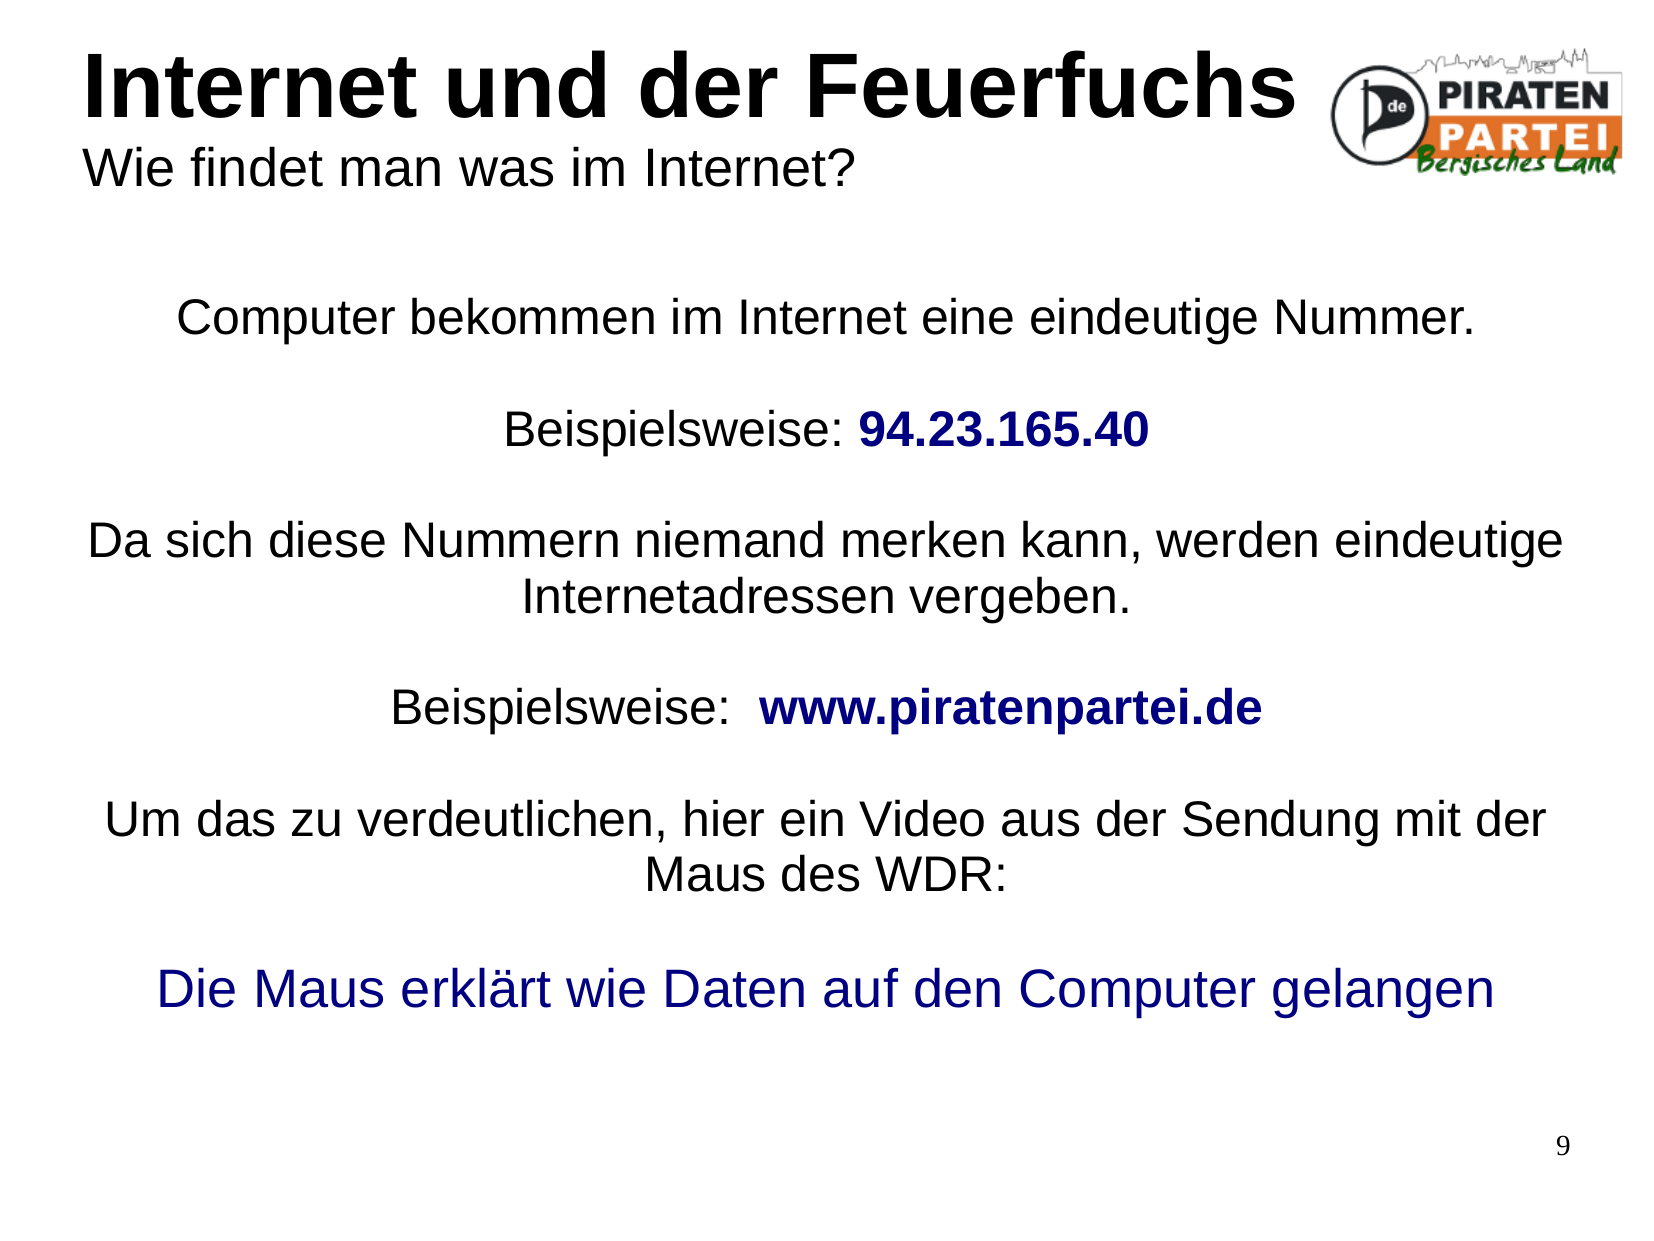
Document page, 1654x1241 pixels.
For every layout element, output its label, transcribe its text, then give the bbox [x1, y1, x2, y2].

picture [1328, 47, 1625, 176]
title Internet und der Feuerfuchs Wie findet man was im Internet? [82, 34, 1571, 198]
subtitle Computer bekommen im Internet eine eindeutige Nummer. Beispielsweise: 94.23.165.40 Da sich diese Nummern niemand merken kann, werden eindeutige Internetadressen vergeben. Beispielsweise: www.piratenpartei.de Um das zu verdeutlichen, hier ein Video aus der Sendung mit der Maus des WDR: Die Maus erklärt wie Daten auf den Computer gelangen [82, 206, 1571, 1102]
